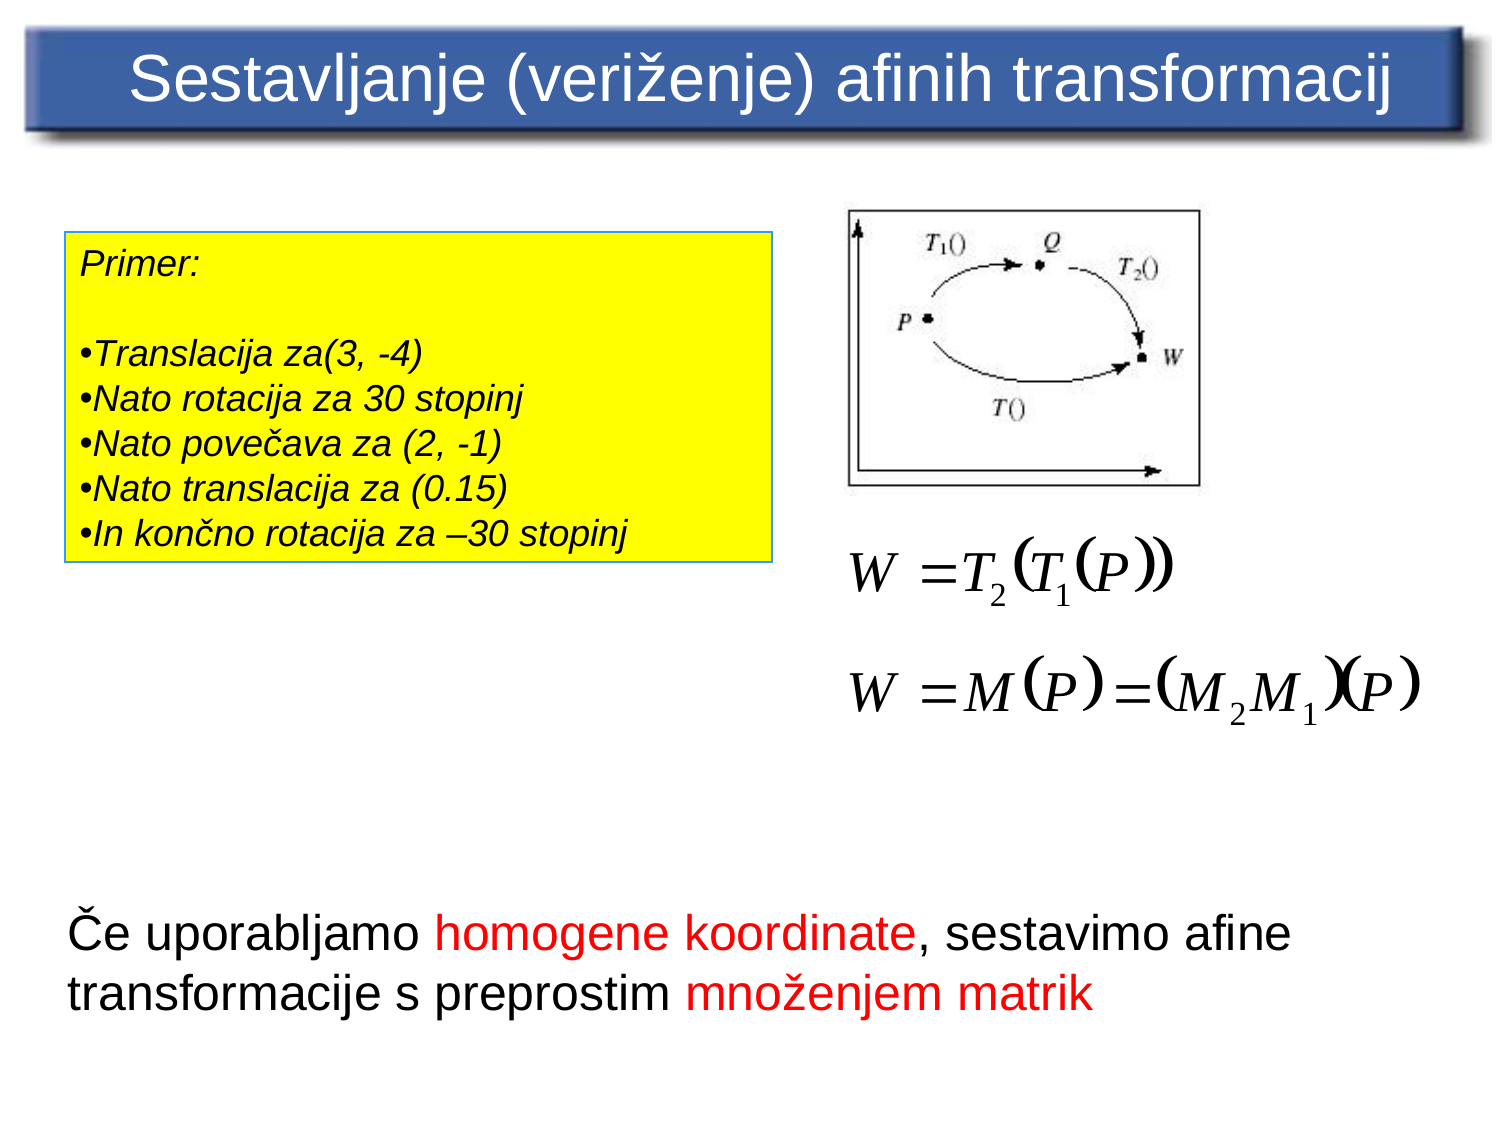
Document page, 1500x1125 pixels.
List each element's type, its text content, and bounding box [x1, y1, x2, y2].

text_box Če uporabljamo homogene koordinate, sestavimo afine transformacije s preprostim množenjem matrik [53, 893, 1400, 1029]
text_box Sestavljanje (veriženje) afinih transformacij [64, 27, 1459, 123]
picture [23, 23, 1492, 151]
picture [843, 201, 1210, 496]
chart [843, 653, 1424, 736]
text_box Primer: Translacija za(3, -4) Nato rotacija za 30 stopinj Nato povečava za (2, -1) Nato translacija za (0.15) In končno rotacija za –30 stopinj [64, 231, 772, 563]
chart [843, 533, 1177, 616]
